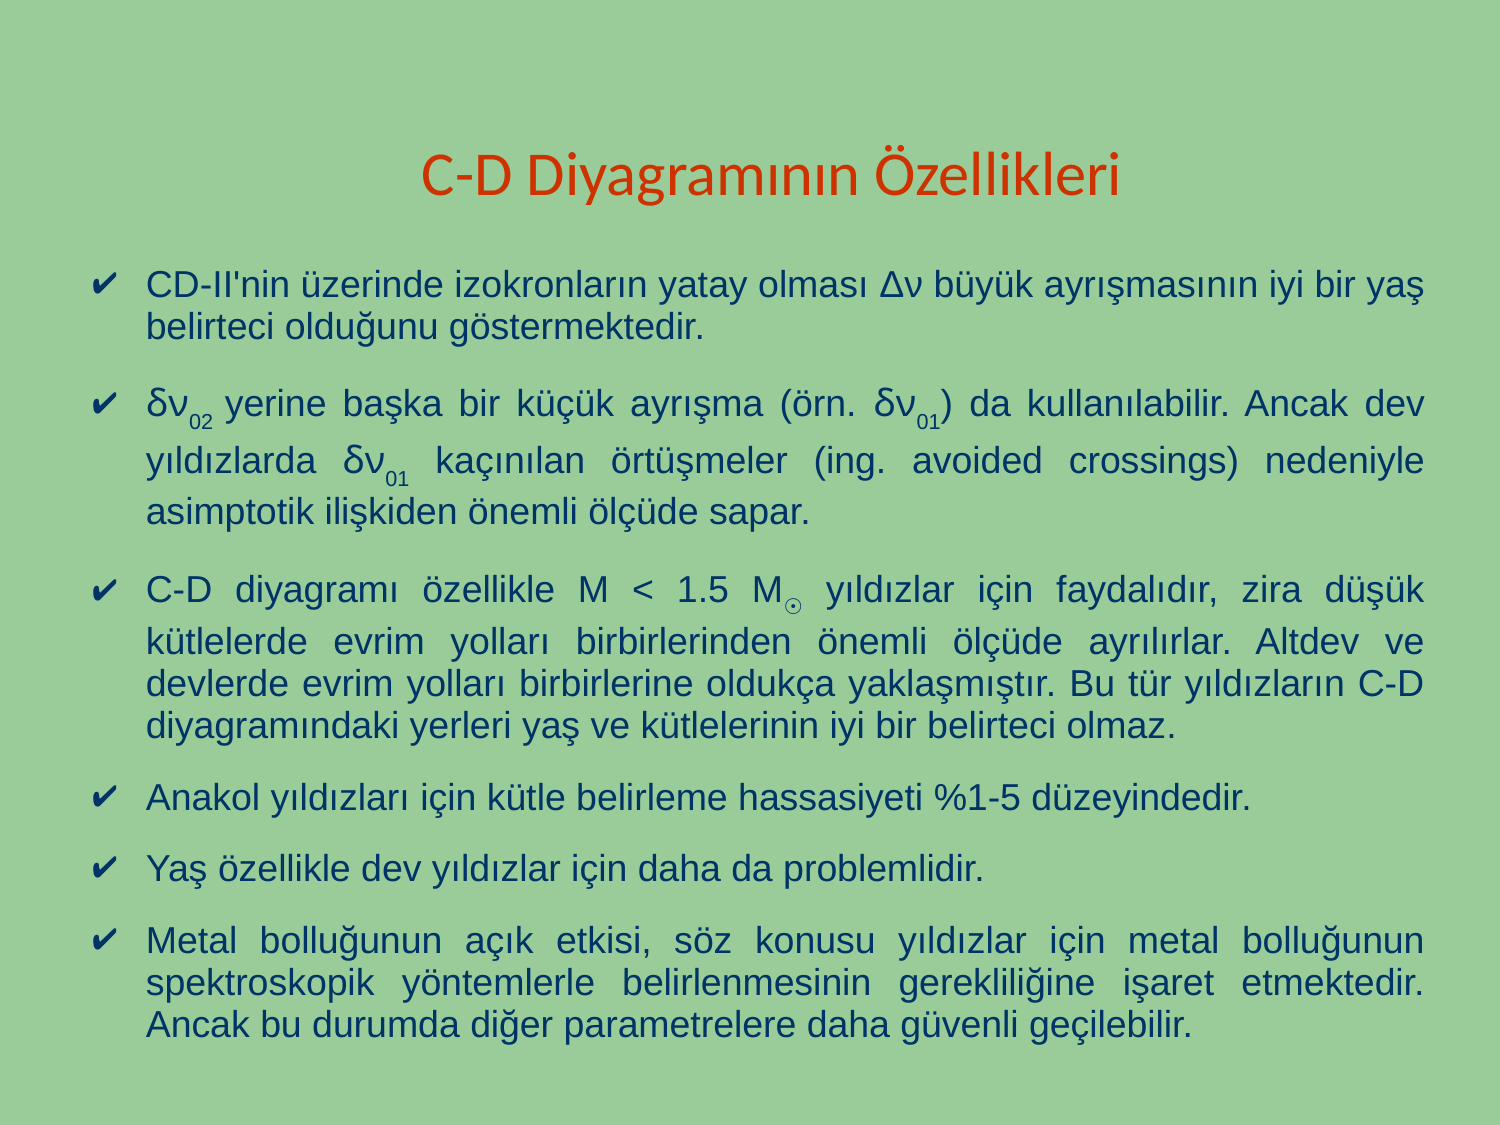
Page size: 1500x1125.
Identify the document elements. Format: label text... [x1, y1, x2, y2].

title C-D Diyagramının Özellikleri [135, 58, 1410, 263]
list CD-II'nin üzerinde izokronların yatay olması Δν büyük ayrışmasının iyi bir yaş belirteci olduğunu göstermektedir. δν02 yerine başka bir küçük ayrışma (örn. δν01) da kullanılabilir. Ancak dev yıldızlarda δν01 kaçınılan örtüşmeler (ing. avoided crossings) nedeniyle asimptotik ilişkiden önemli ölçüde sapar. C-D diyagramı özellikle M < 1.5 M☉ yıldızlar için faydalıdır, zira düşük kütlelerde evrim yolları birbirlerinden önemli ölçüde ayrılırlar. Altdev ve devlerde evrim yolları birbirlerine oldukça yaklaşmıştır. Bu tür yıldızların C-D diyagramındaki yerleri yaş ve kütlelerinin iyi bir belirteci olmaz. Anakol yıldızları için kütle belirleme hassasiyeti %1-5 düzeyindedir. Yaş özellikle dev yıldızlar için daha da problemlidir. Metal bolluğunun açık etkisi, söz konusu yıldızlar için metal bolluğunun spektroskopik yöntemlerle belirlenmesinin gerekliliğine işaret etmektedir. Ancak bu durumda diğer parametrelere daha güvenli geçilebilir. [75, 263, 1425, 1048]
